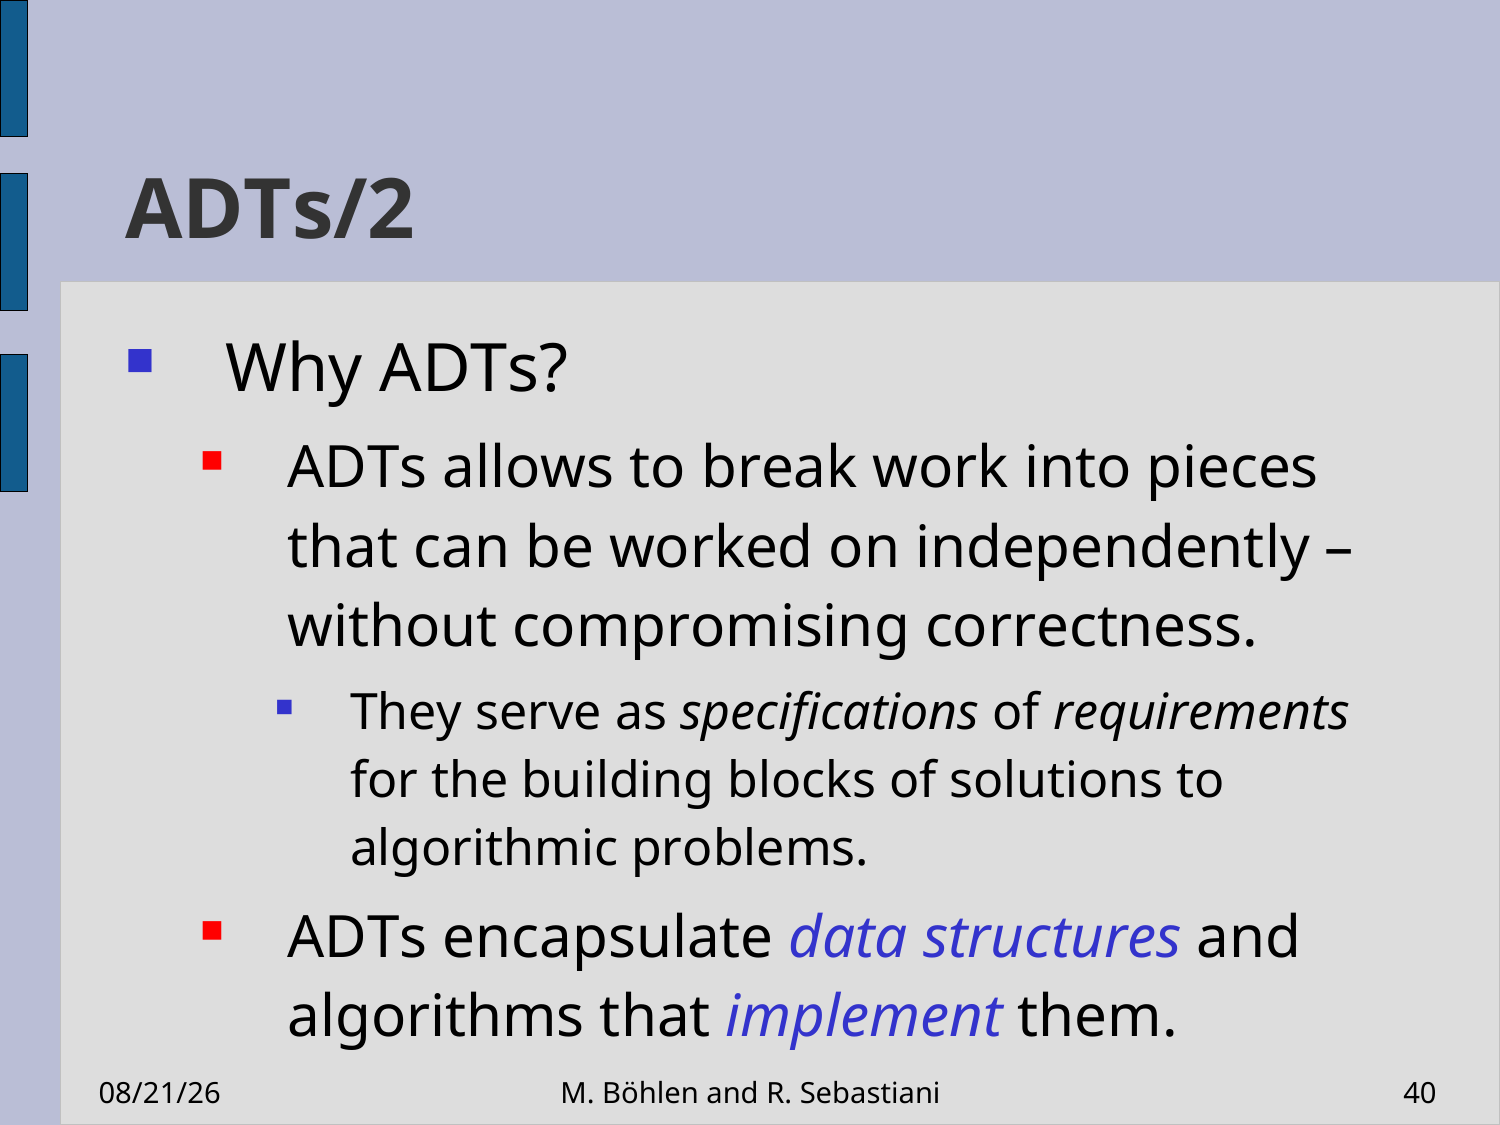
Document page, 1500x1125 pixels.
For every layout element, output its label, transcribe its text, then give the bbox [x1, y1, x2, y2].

title ADTs/2 [110, 67, 1392, 271]
list Why ADTs? ADTs allows to break work into pieces that can be worked on independently – without compromising correctness. They serve as specifications of requirements for the building blocks of solutions to algorithmic problems. ADTs encapsulate data structures and algorithms that implement them. [110, 312, 1392, 1069]
